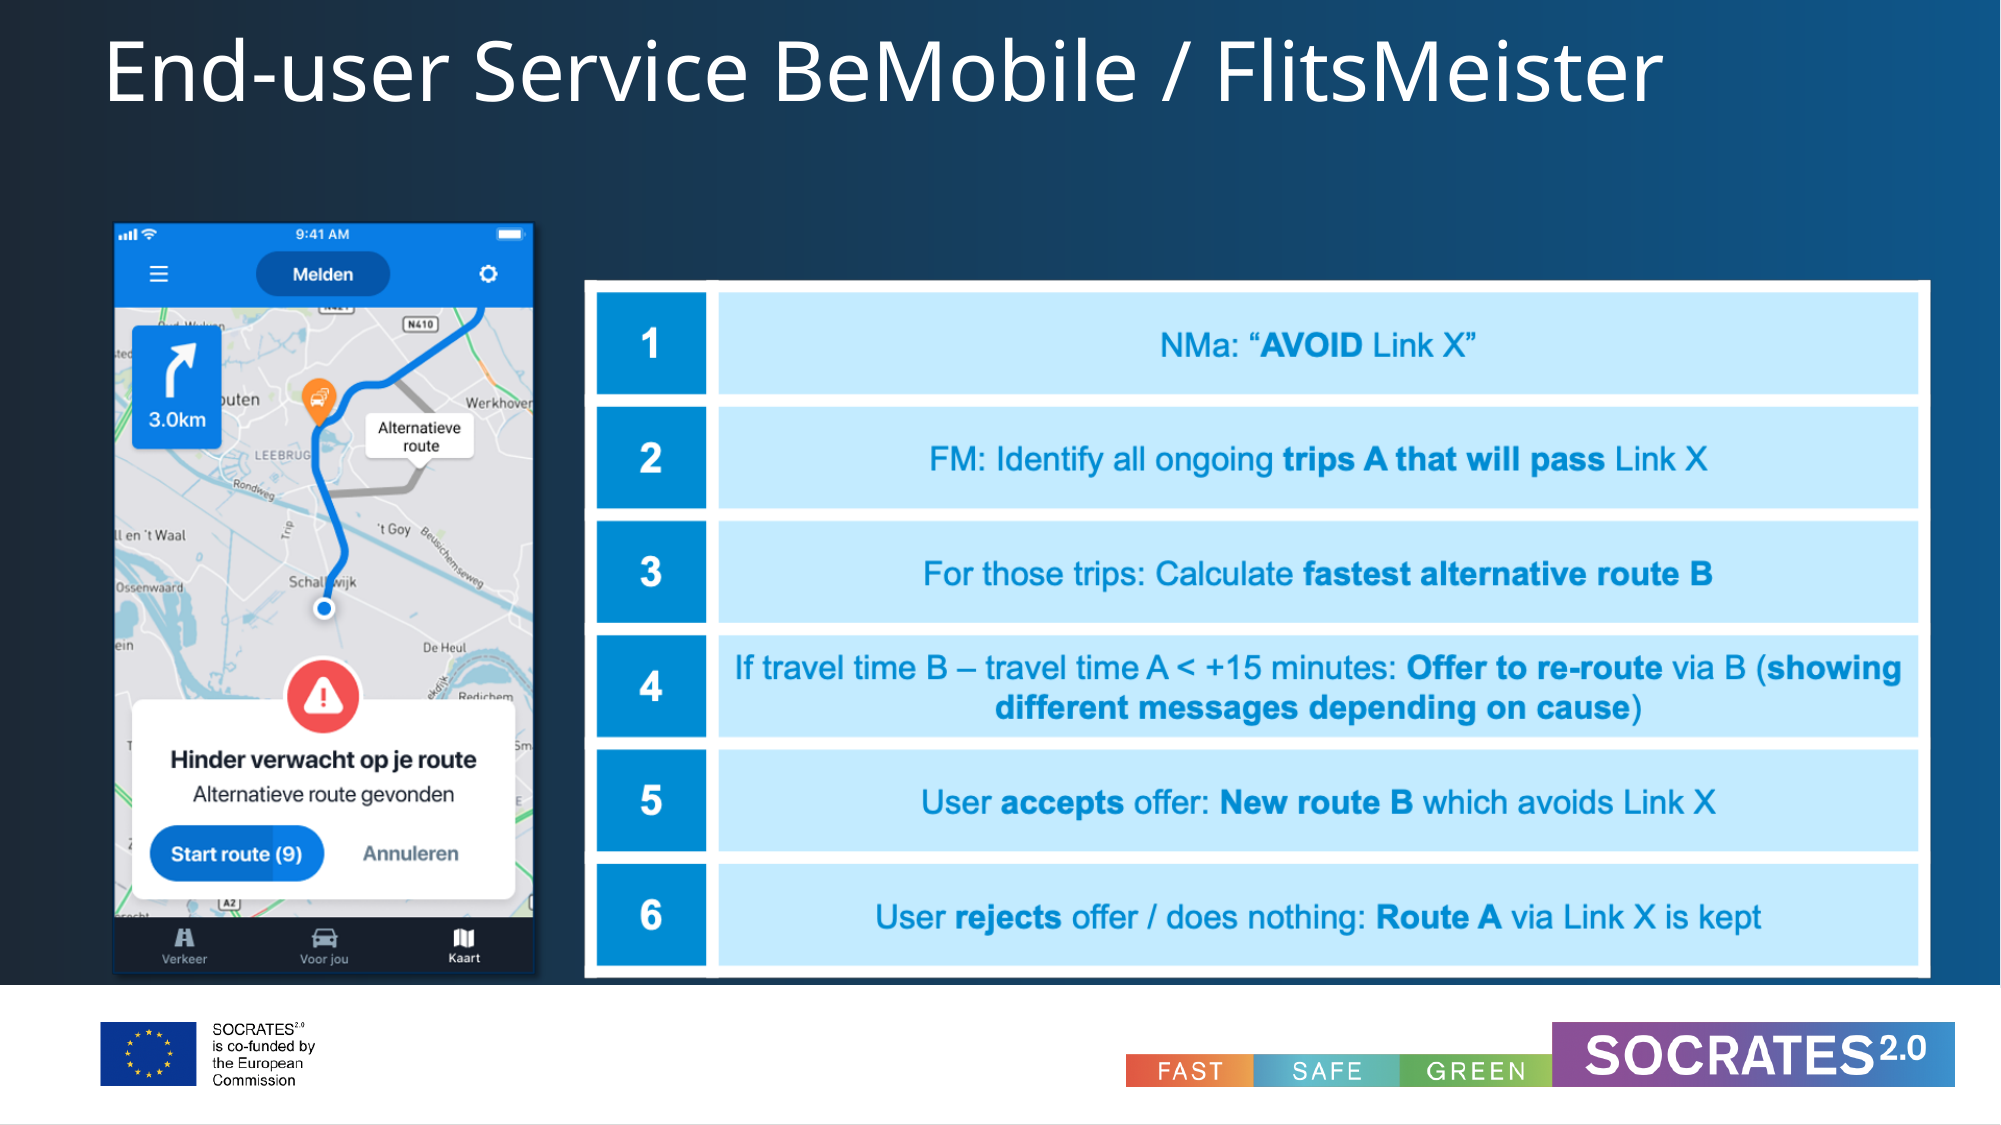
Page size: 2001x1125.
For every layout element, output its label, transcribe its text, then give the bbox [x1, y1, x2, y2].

picture [0, 218, 2000, 1125]
text_box End-user Service BeMobile / FlitsMeister [102, 12, 1957, 200]
